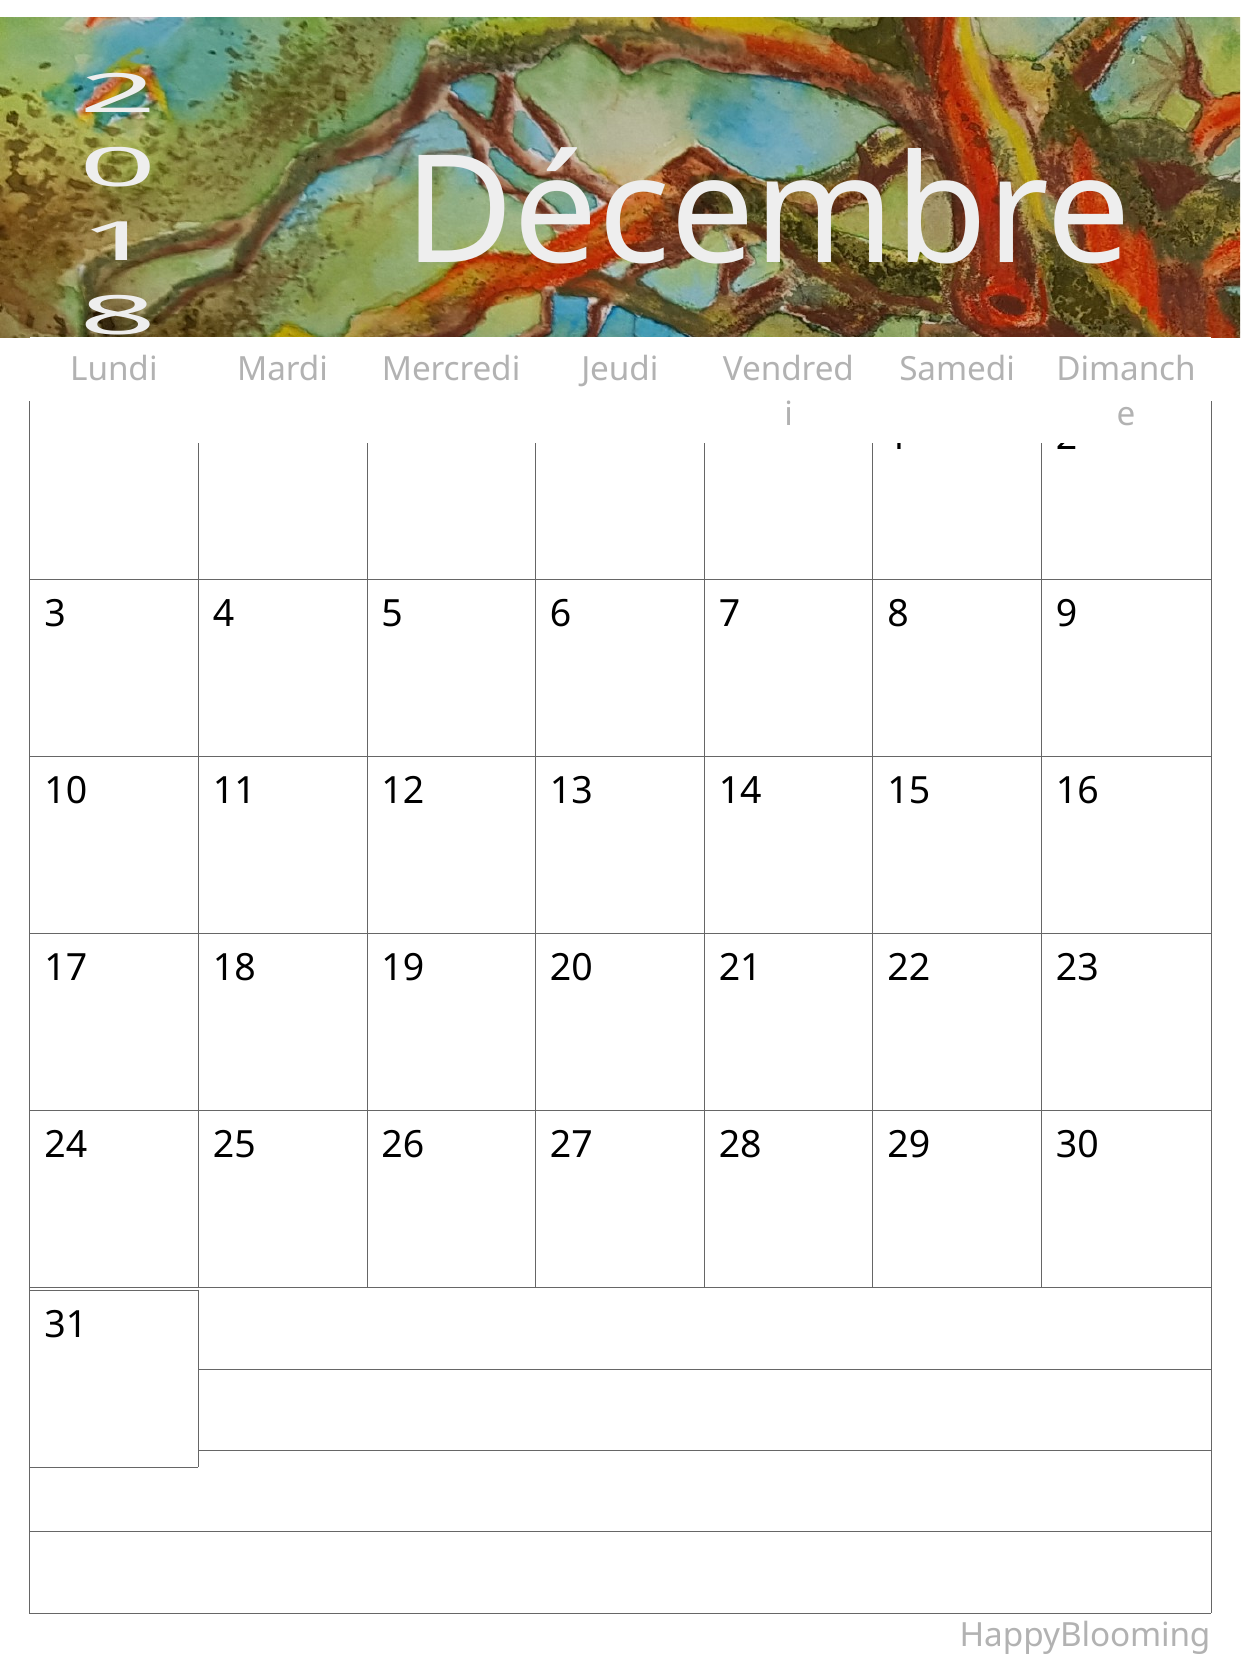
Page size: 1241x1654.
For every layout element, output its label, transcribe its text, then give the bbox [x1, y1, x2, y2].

table_cell 19 [368, 934, 535, 1110]
table_cell 7 [705, 580, 872, 756]
table_cell 8 [873, 580, 1041, 756]
table_cell 13 [536, 757, 704, 933]
table_header [705, 443, 872, 579]
text_box HappyBlooming [944, 1603, 1241, 1654]
table_header 1 [873, 443, 1041, 579]
table_header Dimanche [1042, 337, 1211, 443]
table_cell 22 [873, 934, 1041, 1110]
table_cell 16 [1042, 757, 1211, 933]
table_header 2 [1042, 443, 1211, 579]
table_cell 9 [1042, 580, 1211, 756]
table_cell 11 [199, 757, 367, 933]
table_cell 30 [1042, 1111, 1211, 1287]
table_cell 15 [873, 757, 1041, 933]
table_cell 12 [368, 757, 535, 933]
table_cell 29 [873, 1111, 1041, 1287]
table_header 31 [30, 1291, 198, 1467]
table_header [199, 443, 367, 579]
table_cell 5 [368, 580, 535, 756]
table_cell 24 [30, 1111, 198, 1287]
text_box Décembre [248, 94, 1146, 347]
table_header [536, 443, 704, 579]
table_header [368, 443, 535, 579]
table_cell [199, 1370, 1211, 1450]
table_header Jeudi [536, 347, 704, 443]
table_cell 17 [30, 934, 198, 1110]
table_header Vendredi [704, 347, 873, 443]
table_cell 23 [1042, 934, 1211, 1110]
table_cell 3 [30, 580, 198, 756]
picture [0, 17, 1241, 338]
table_cell 20 [536, 934, 704, 1110]
table_cell 14 [705, 757, 872, 933]
table_header Mardi [198, 337, 367, 443]
table_cell 10 [30, 757, 198, 933]
table_cell 27 [536, 1111, 704, 1287]
table_cell 4 [199, 580, 367, 756]
table_header [30, 443, 198, 579]
table_cell [30, 1451, 1211, 1531]
table_cell 21 [705, 934, 872, 1110]
table_header Lundi [30, 337, 198, 443]
table_header Samedi [873, 347, 1042, 443]
table_header Mercredi [367, 347, 536, 443]
table_cell 25 [199, 1111, 367, 1287]
table_cell 26 [368, 1111, 535, 1287]
text_box 2018 [59, 47, 178, 303]
table_cell [30, 1532, 1211, 1613]
table_cell 6 [536, 580, 704, 756]
table_cell 18 [199, 934, 367, 1110]
table_header [30, 1288, 1211, 1369]
table_cell 28 [705, 1111, 872, 1287]
